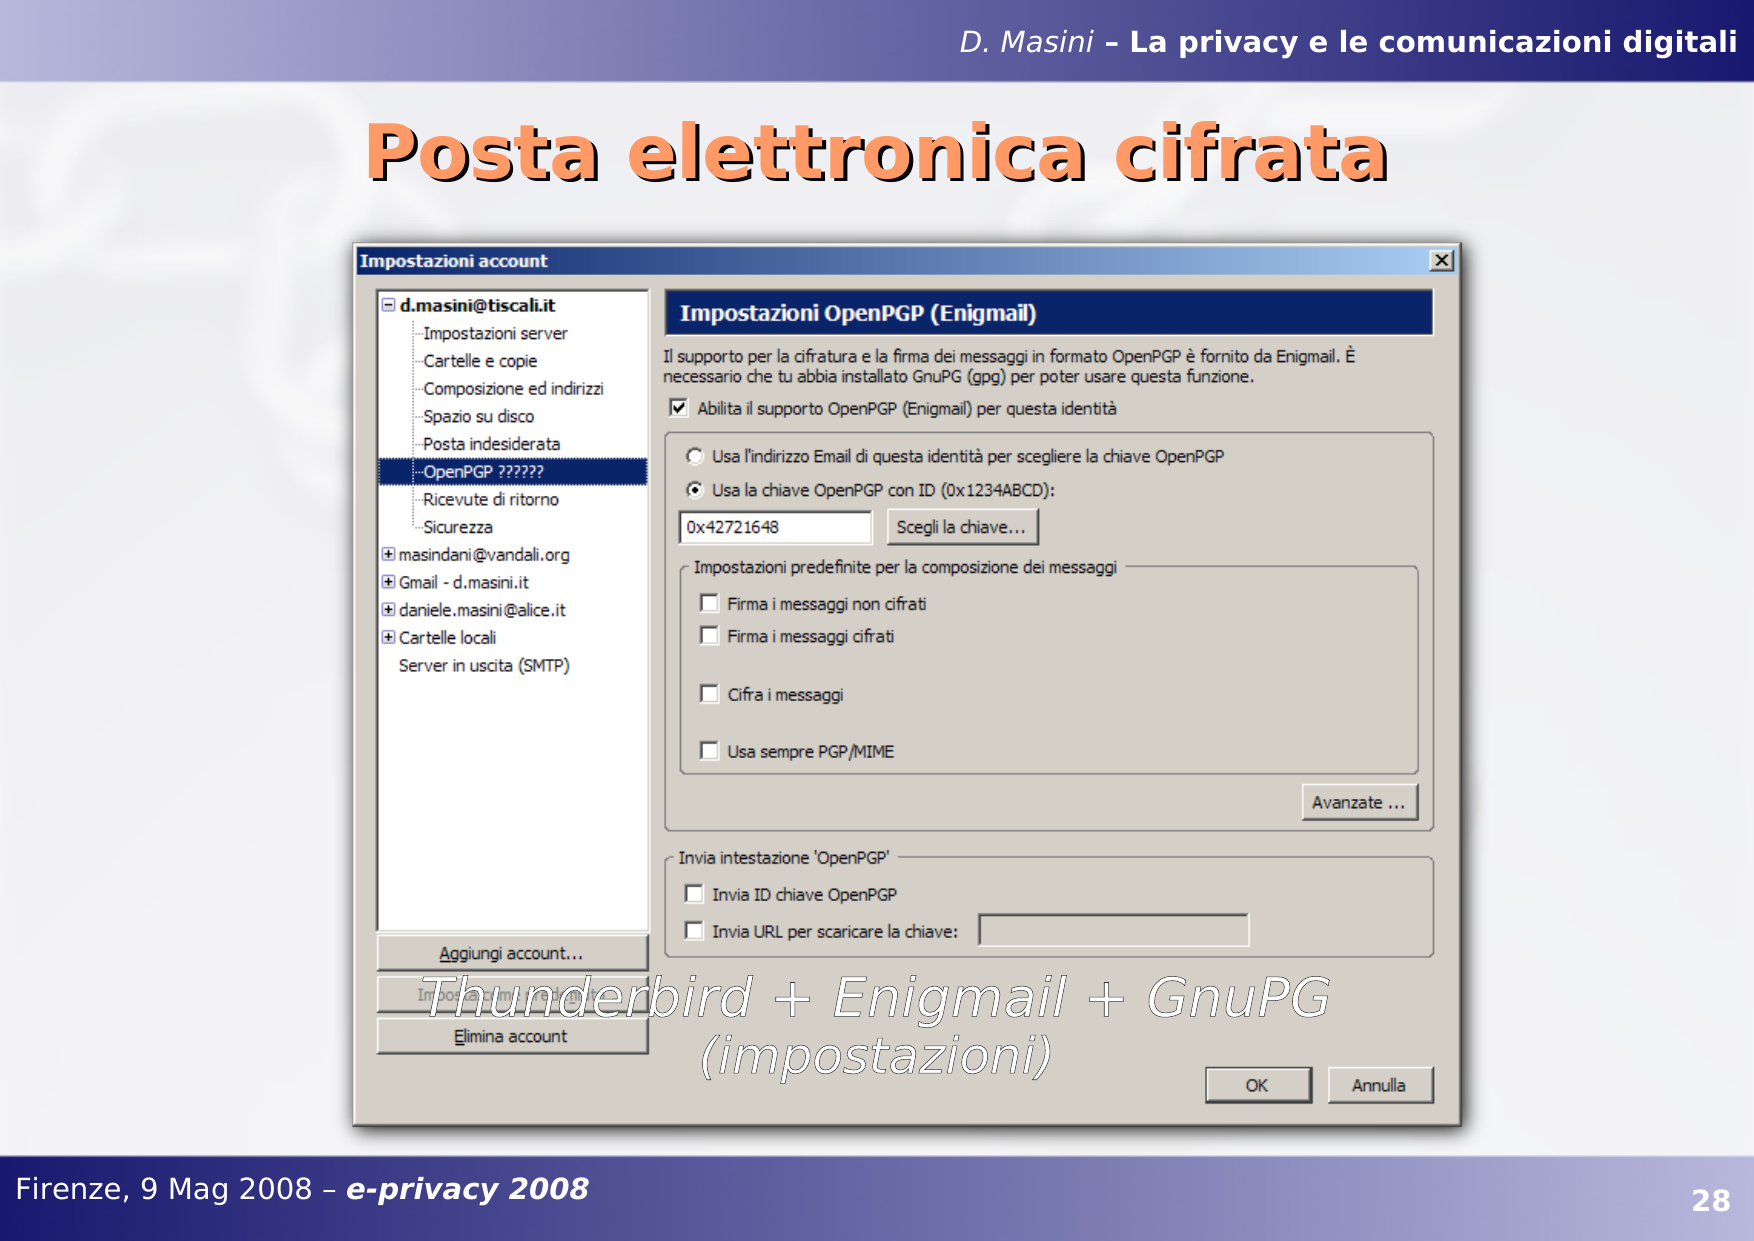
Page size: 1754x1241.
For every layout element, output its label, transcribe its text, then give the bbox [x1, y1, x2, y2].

picture [0, 0, 1754, 1241]
text_box Thunderbird + Enigmail + GnuPG (impostazioni) [420, 968, 1334, 1088]
title Posta elettronica cifrata [87, 49, 1667, 257]
